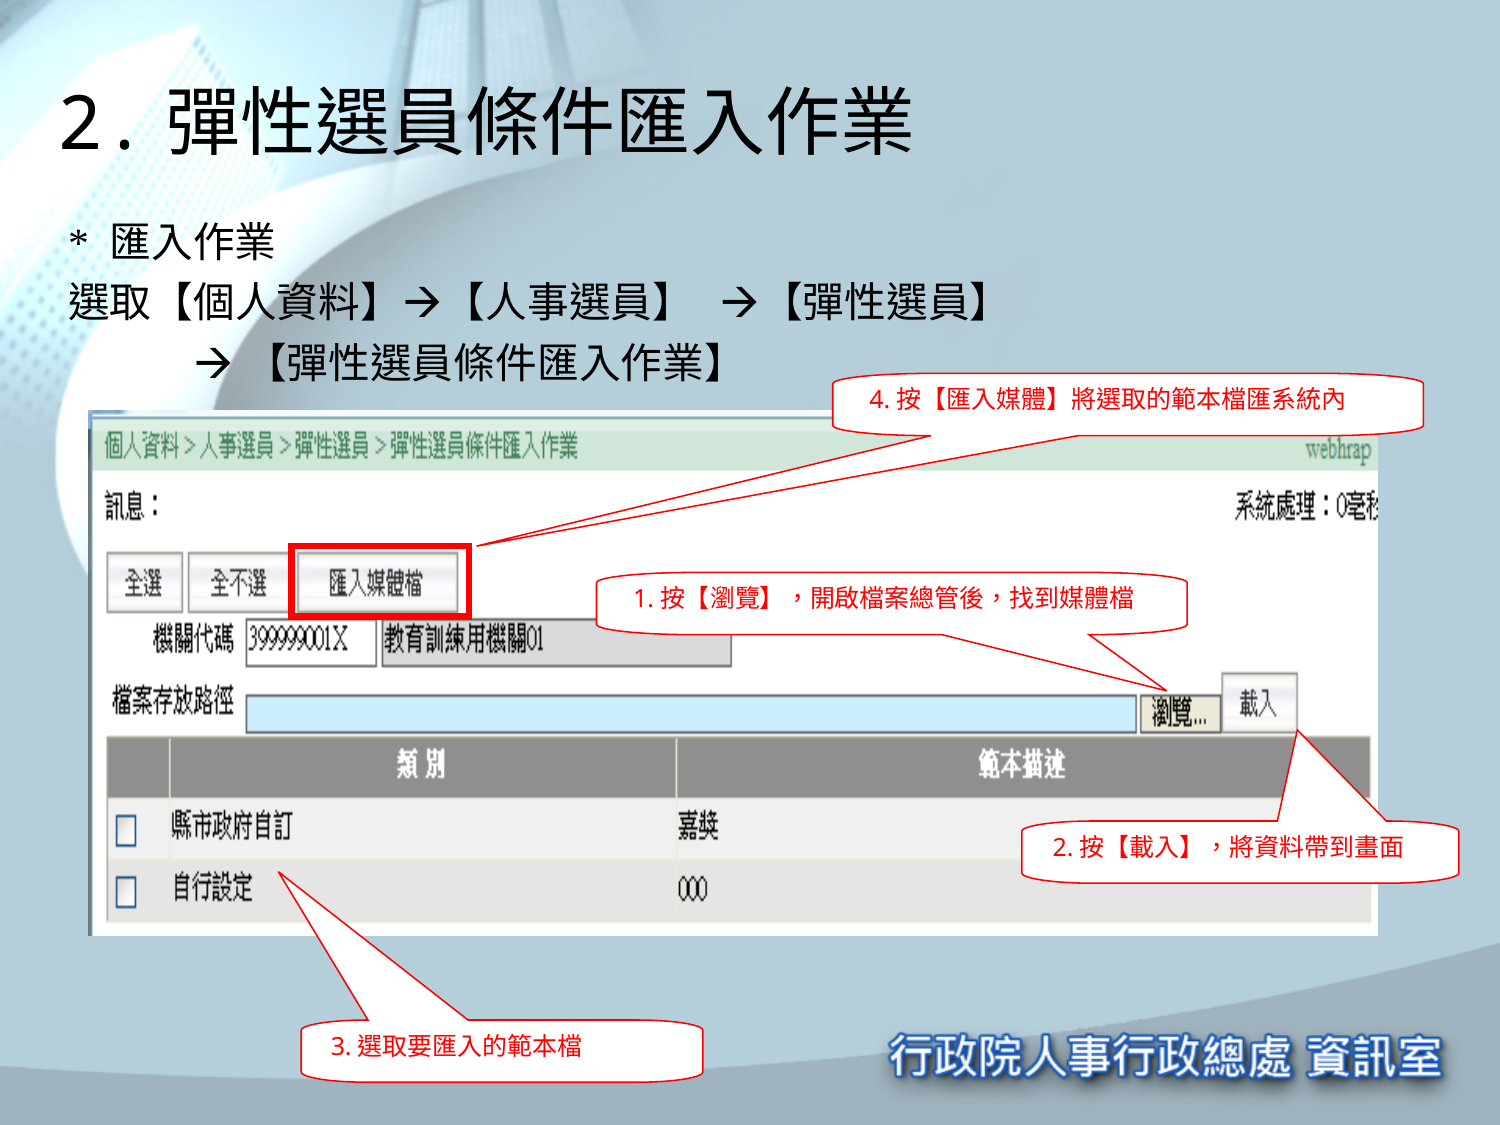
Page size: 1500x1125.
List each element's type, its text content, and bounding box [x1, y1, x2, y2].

text_box 1.按【瀏覽】，開啟檔案總管後，找到媒體檔 [596, 572, 1188, 691]
text_box 2.彈性選員條件匯入作業 [42, 66, 931, 173]
list * 匯入作業 選取【個人資料】【人事選員】 【彈性選員】 【彈性選員條件匯入作業】 [53, 208, 1329, 884]
picture [0, 0, 1500, 1125]
text_box 3.選取要匯入的範本檔 [278, 871, 703, 1083]
text_box 4.按【匯入媒體】將選取的範本檔匯系統內 [476, 373, 1424, 547]
text_box 2.按【載入】，將資料帶到畫面 [1021, 729, 1459, 884]
